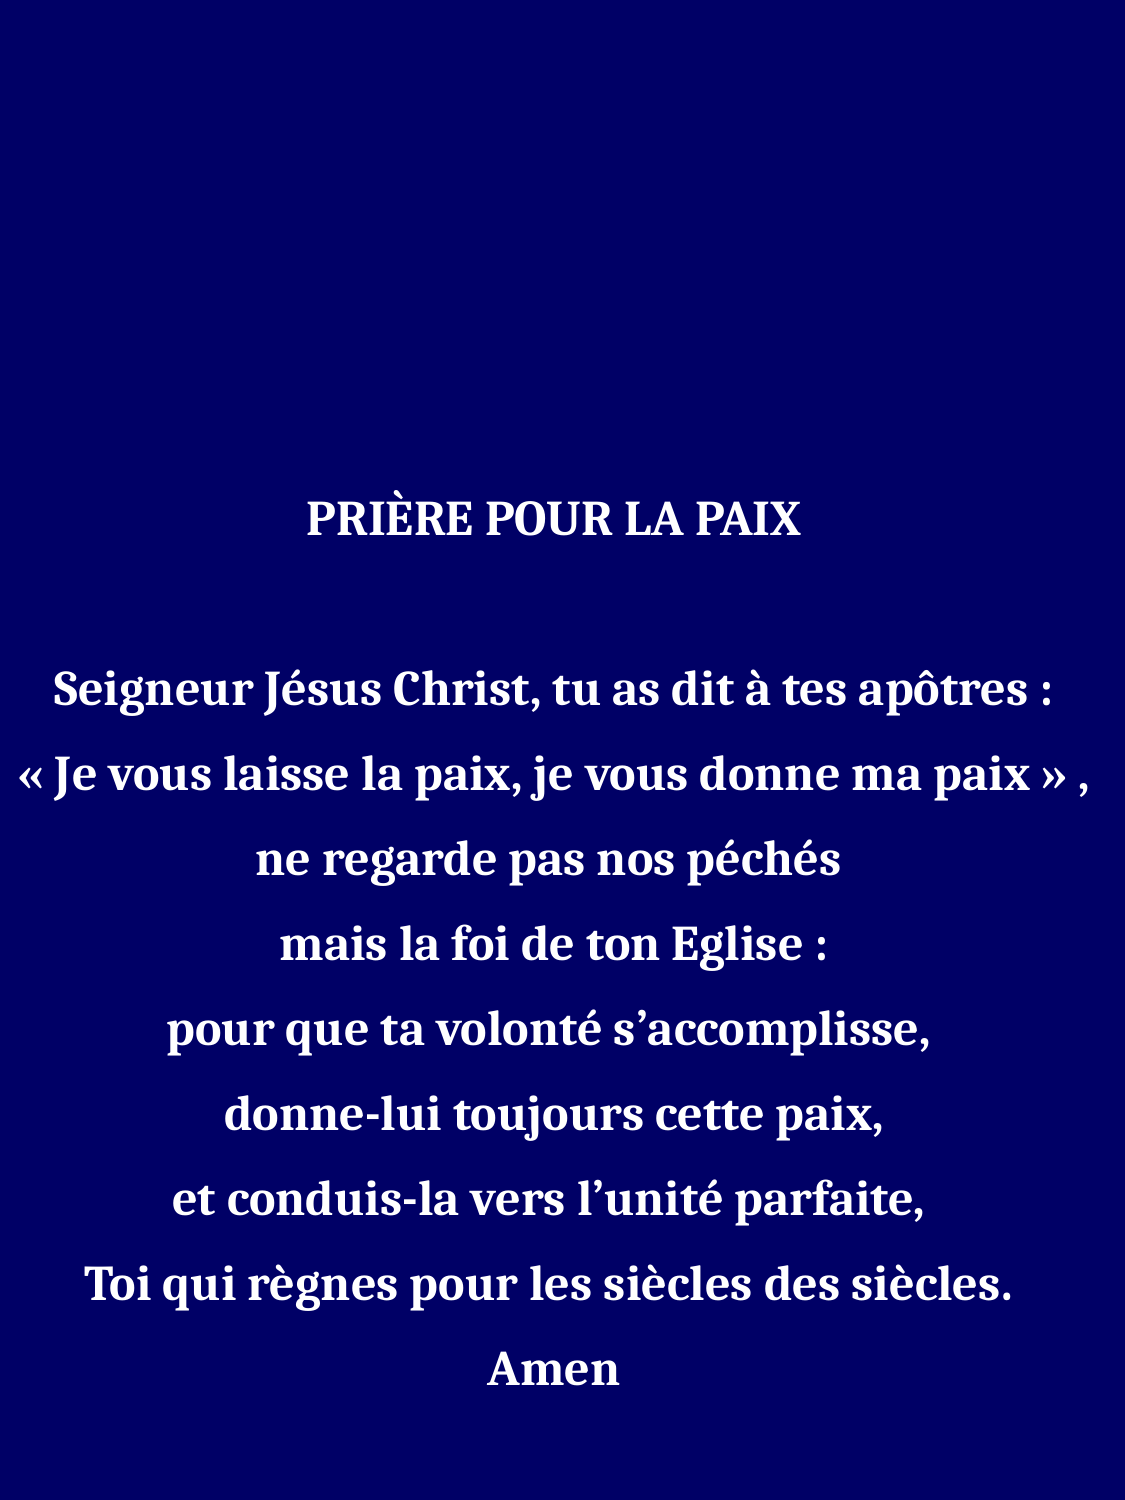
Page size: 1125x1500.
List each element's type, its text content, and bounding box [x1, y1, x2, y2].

text_box PRIÈRE POUR LA PAIX Seigneur Jésus Christ, tu as dit à tes apôtres : « Je vous laisse la paix, je vous donne ma paix » , ne regarde pas nos péchés mais la foi de ton Eglise : pour que ta volonté s’accomplisse, donne-lui toujours cette paix, et conduis-la vers l’unité parfaite, Toi qui règnes pour les siècles des siècles. Amen [0, 478, 1125, 1403]
